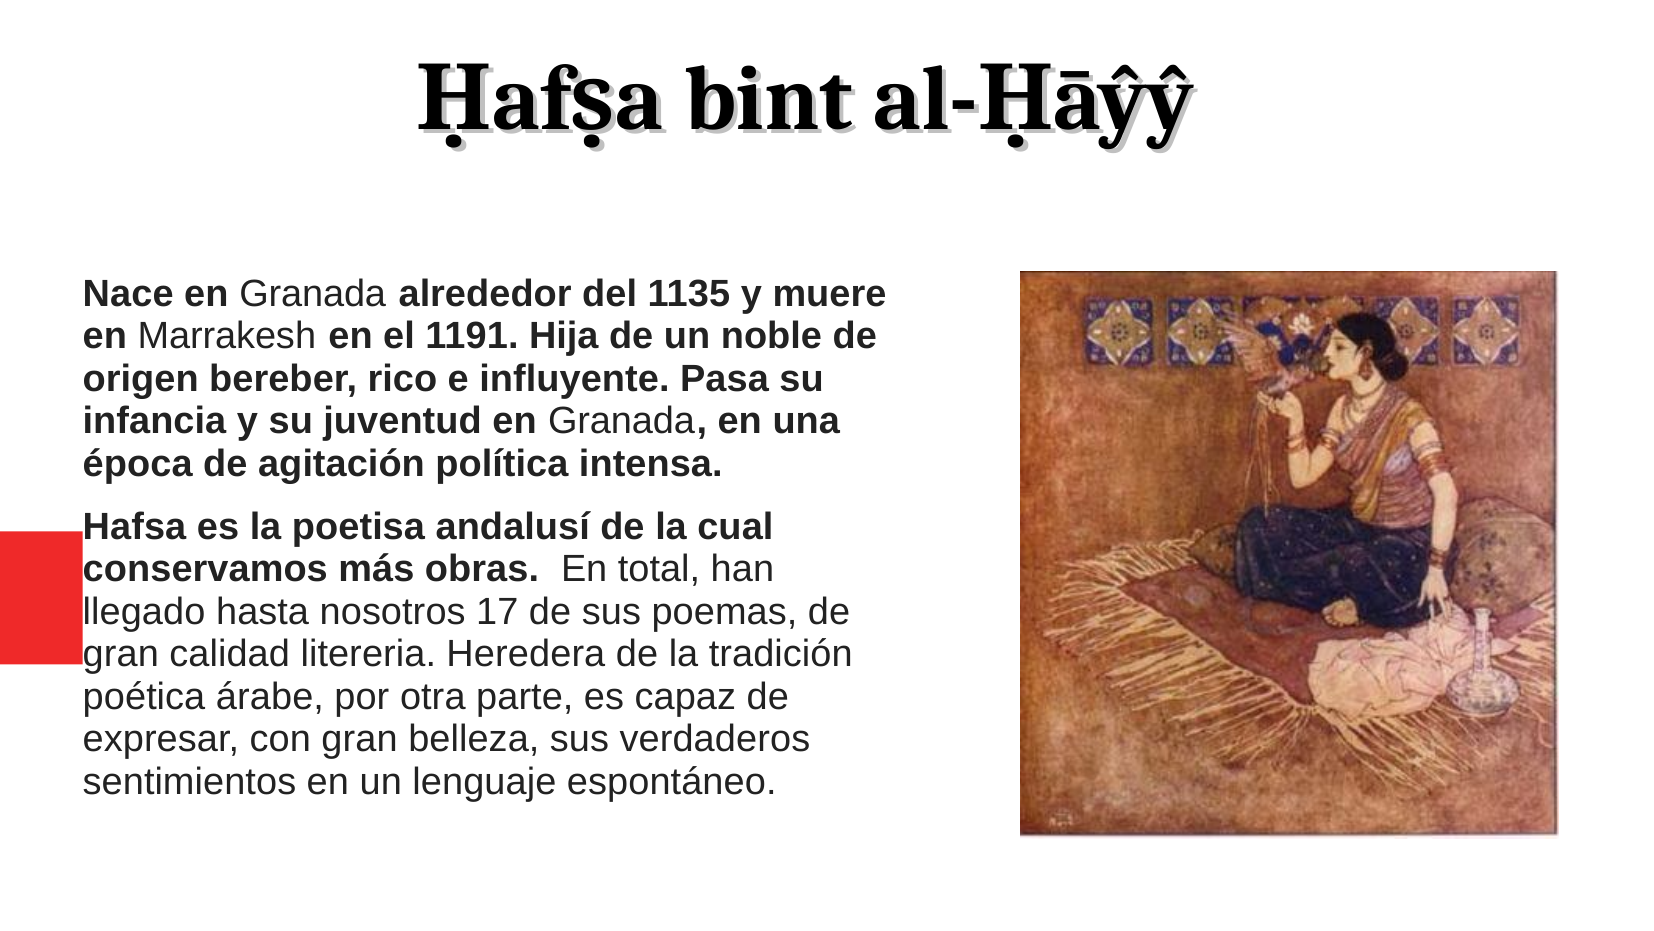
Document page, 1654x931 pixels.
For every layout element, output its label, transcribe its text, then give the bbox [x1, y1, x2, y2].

picture [1020, 271, 1559, 839]
title Ḥafṣa bint al-Ḥāŷŷ [11, 29, 1500, 170]
list Nace en Granada alrededor del 1135 y muere en Marrakesh en el 1191. Hija de un noble de origen bereber, rico e influyente. Pasa su infancia y su juventud en Granada, en una época de agitación política intensa. Hafsa es la poetisa andalusí de la cual conservamos más obras. En total, han llegado hasta nosotros 17 de sus poemas, de gran calidad litereria. Heredera de la tradición poética árabe, por otra parte, es capaz de expresar, con gran belleza, sus verdaderos sentimientos en un lenguaje espontáneo. [82, 271, 898, 812]
